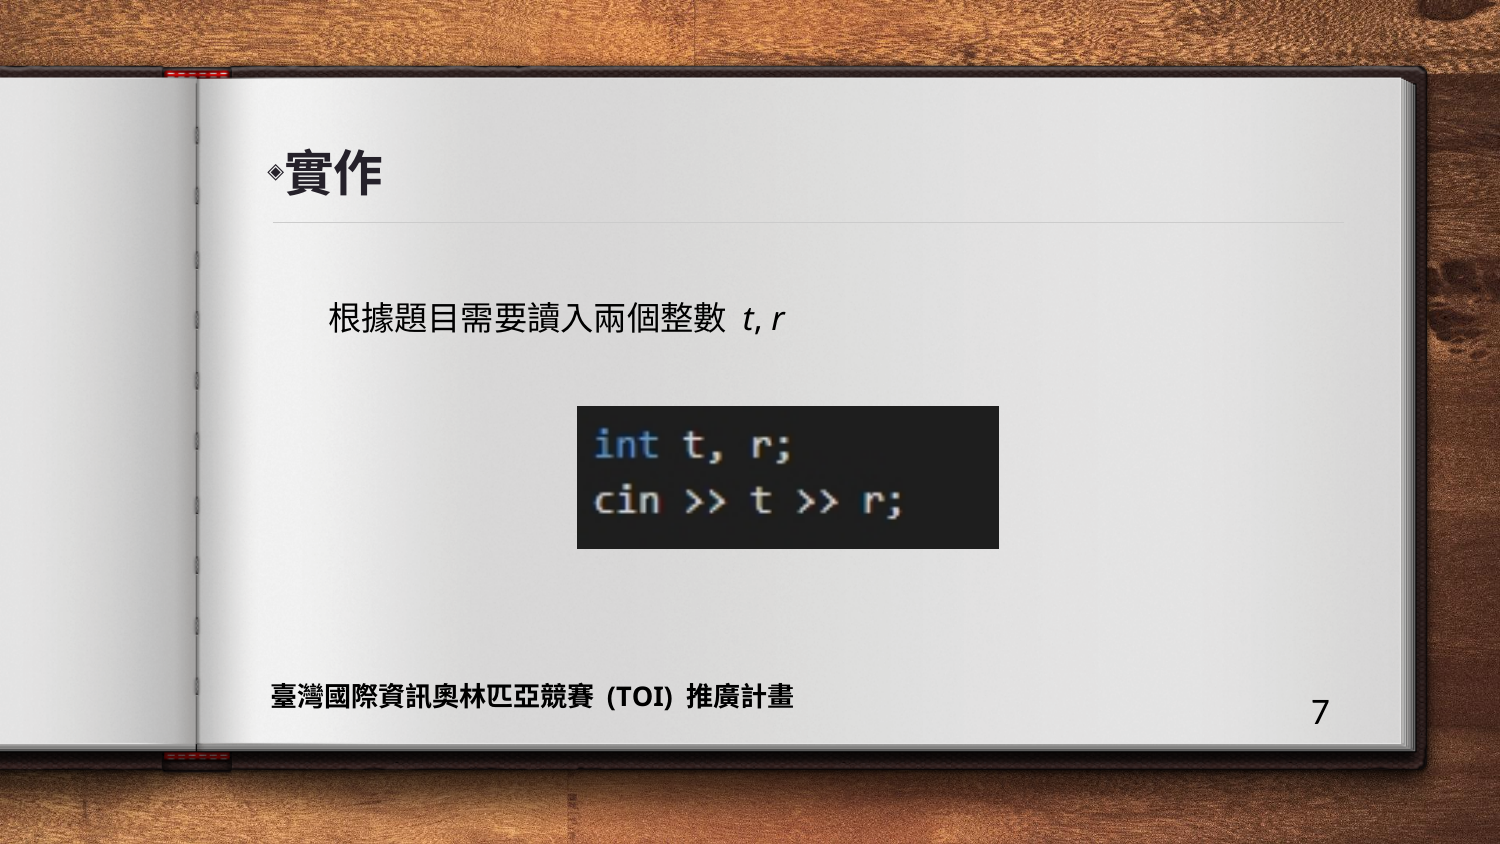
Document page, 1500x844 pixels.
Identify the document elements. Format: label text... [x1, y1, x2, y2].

text_box 7 [1295, 672, 1386, 737]
text_box 根據題目需要讀入兩個整數 t, r [313, 289, 1254, 346]
list 實作 [252, 126, 1194, 216]
picture [577, 406, 999, 549]
